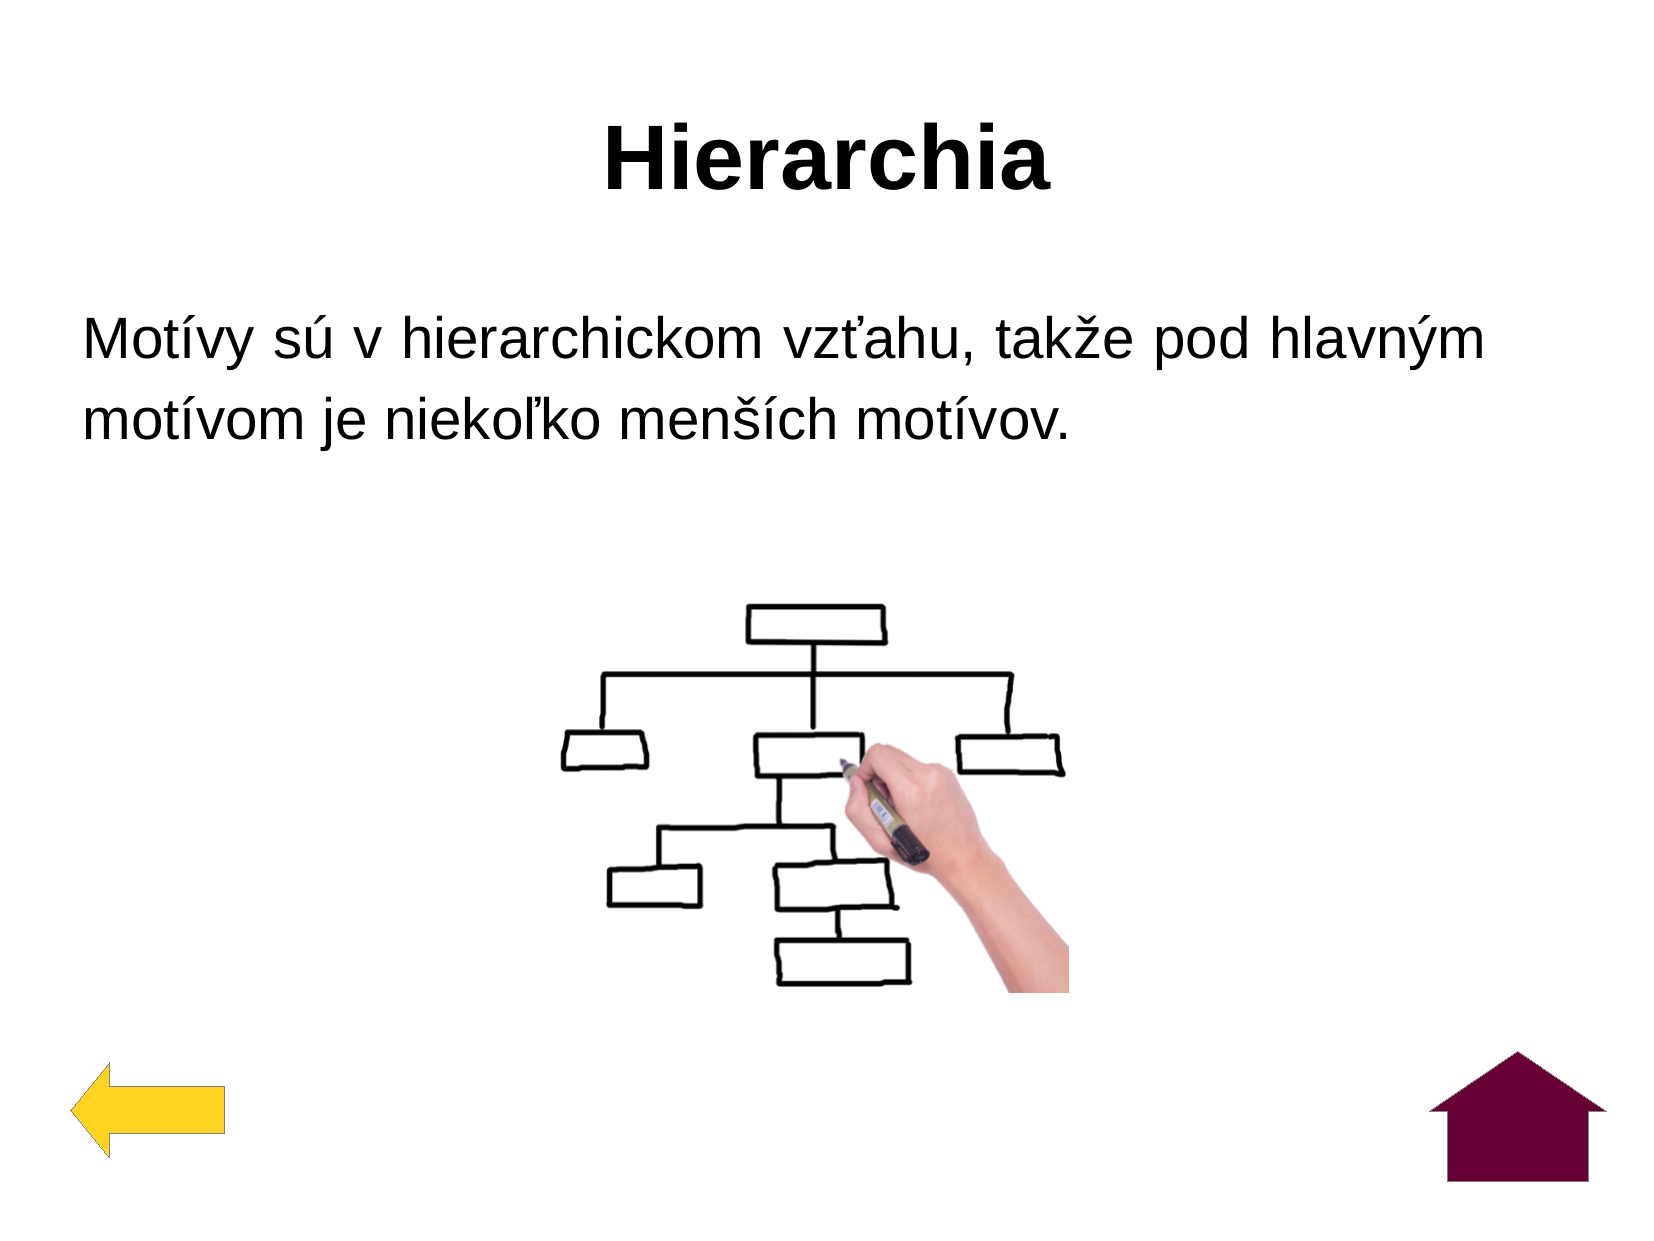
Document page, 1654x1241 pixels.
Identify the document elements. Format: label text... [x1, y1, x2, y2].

title Hierarchia [82, 97, 1571, 209]
text_box [70, 1062, 225, 1158]
list Motívy sú v hierarchickom vzťahu, takže pod hlavným motívom je niekoľko menších motívov. [82, 290, 1536, 520]
picture [555, 590, 1069, 993]
text_box [1429, 1051, 1607, 1182]
